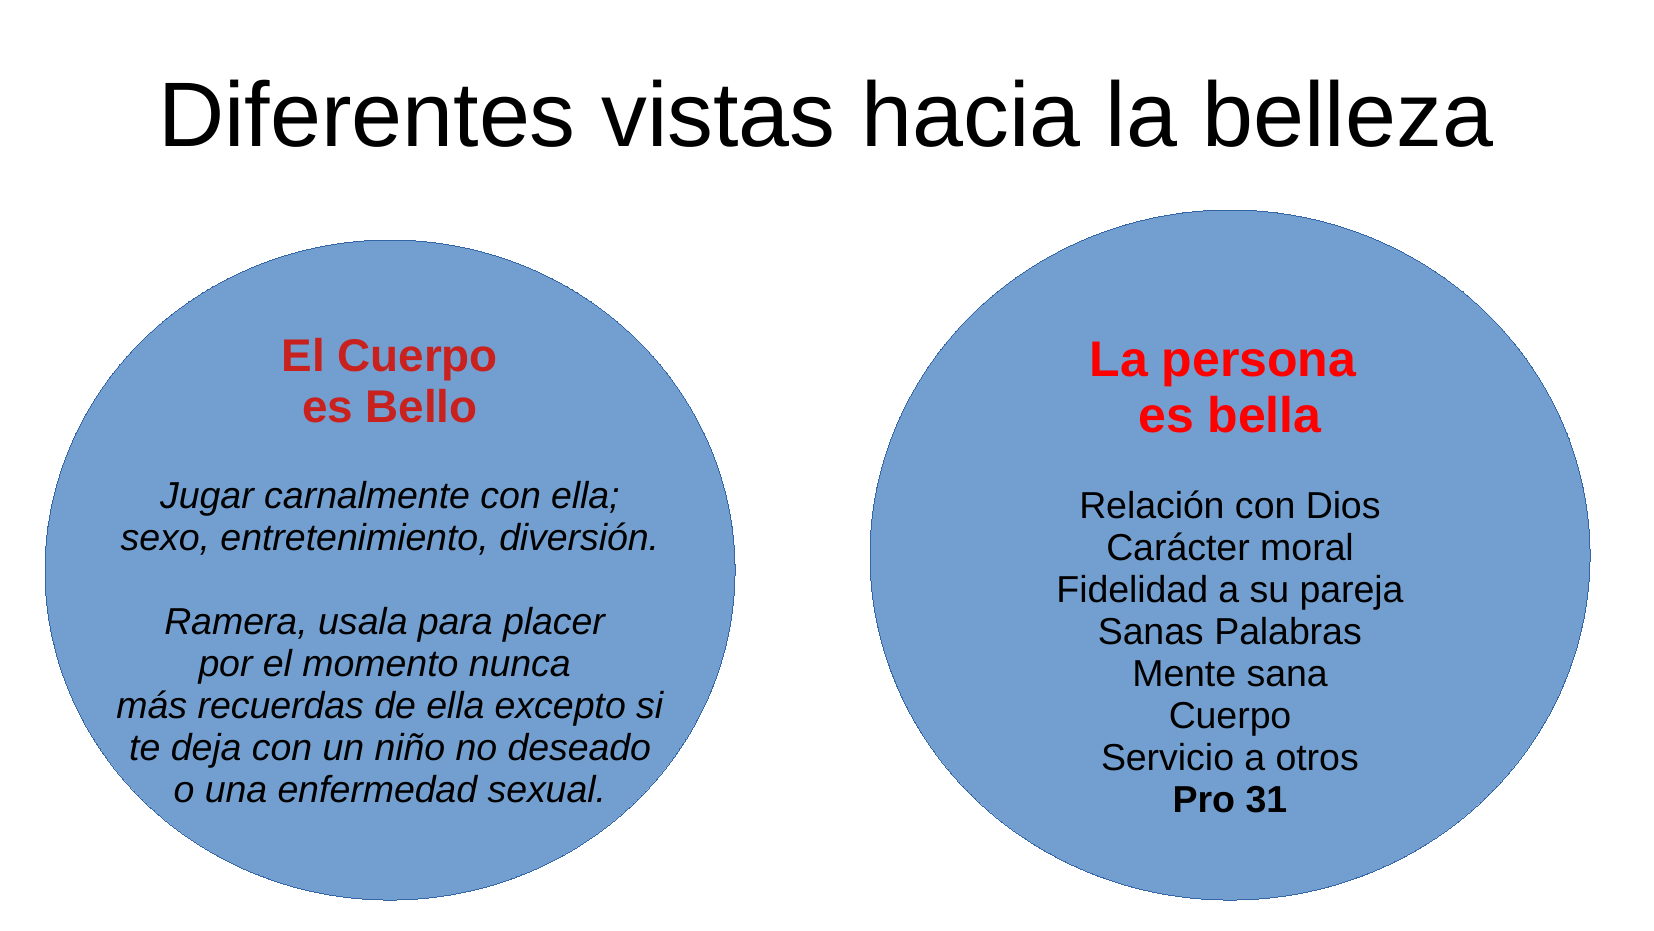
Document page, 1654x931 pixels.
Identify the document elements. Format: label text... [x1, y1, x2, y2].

title Diferentes vistas hacia la belleza [82, 37, 1571, 193]
text_box El Cuerpo es Bello Jugar carnalmente con ella; sexo, entretenimiento, diversión. Ramera, usala para placer por el momento nunca más recuerdas de ella excepto si te deja con un niño no deseado o una enfermedad sexual. [45, 240, 736, 901]
text_box La persona es bella Relación con Dios Carácter moral Fidelidad a su pareja Sanas Palabras Mente sana Cuerpo Servicio a otros Pro 31 [870, 210, 1591, 901]
